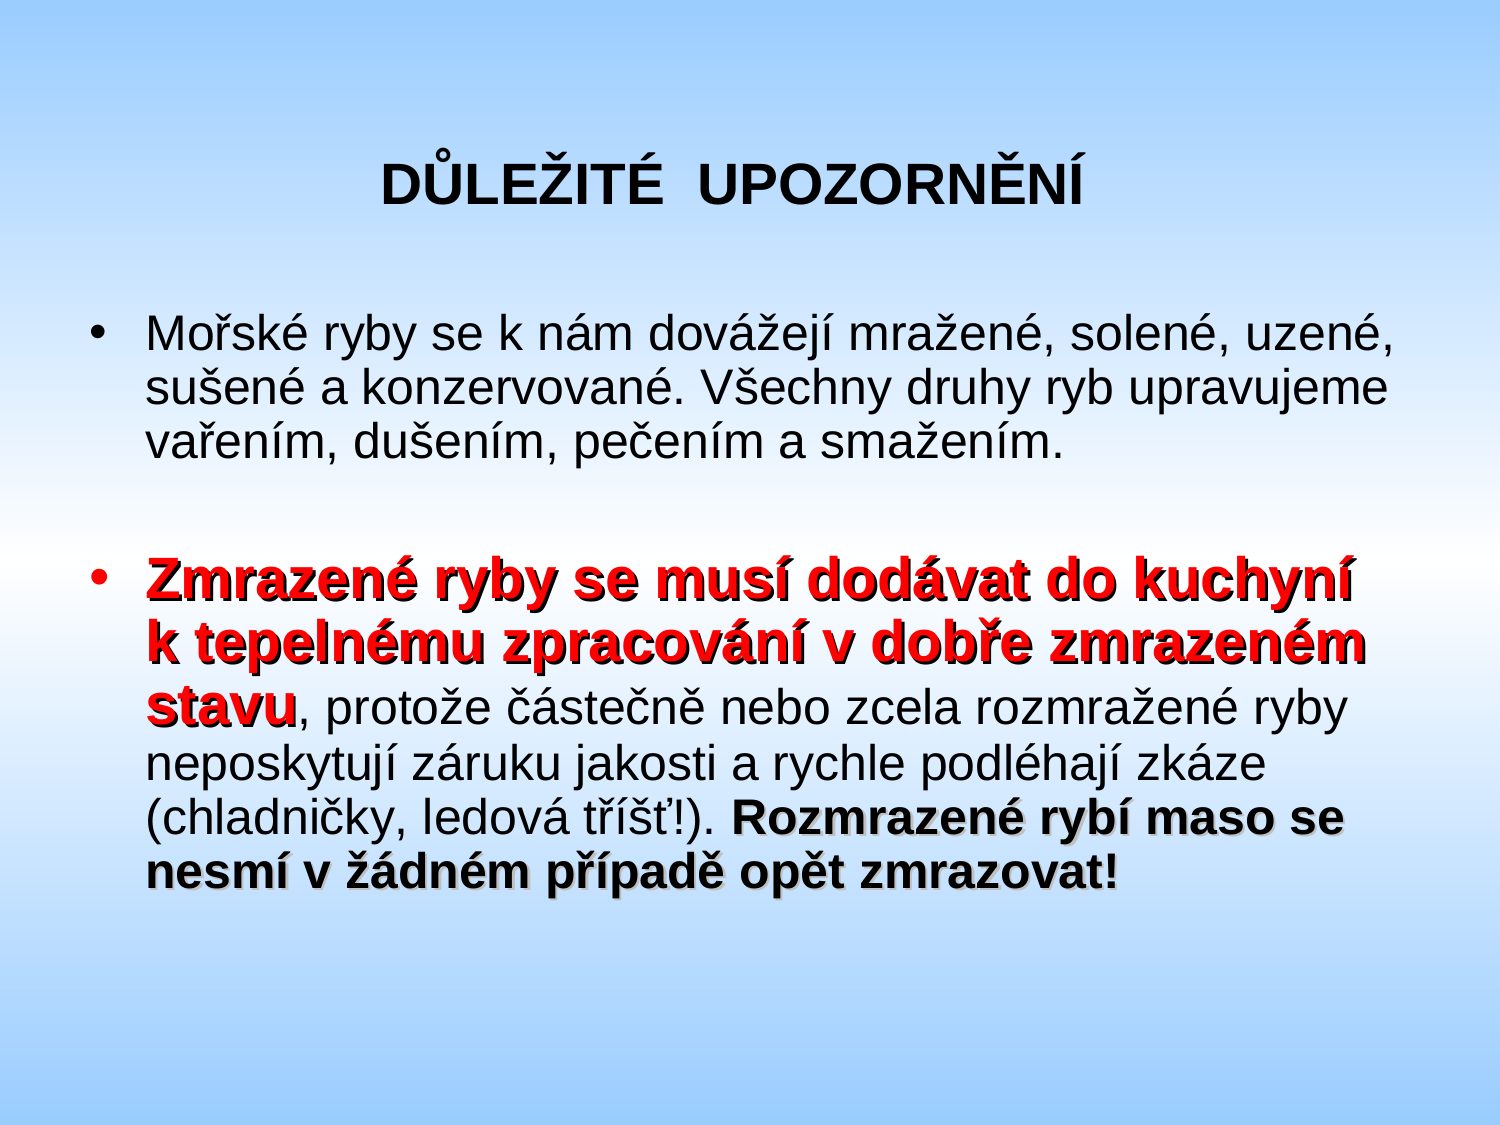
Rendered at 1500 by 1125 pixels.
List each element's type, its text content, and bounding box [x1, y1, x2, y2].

list Mořské ryby se k nám dovážejí mražené, solené, uzené, sušené a konzervované. Všechny druhy ryb upravujeme vařením, dušením, pečením a smažením. Zmrazené ryby se musí dodávat do kuchyní k tepelnému zpracování v dobře zmrazeném stavu, protože částečně nebo zcela rozmražené ryby neposkytují záruku jakosti a rychle podléhají zkáze (chladničky, ledová tříšť!). Rozmrazené rybí maso se nesmí v žádném případě opět zmrazovat! [74, 299, 1475, 1005]
title DŮLEŽITÉ UPOZORNĚNÍ [74, 75, 1375, 288]
